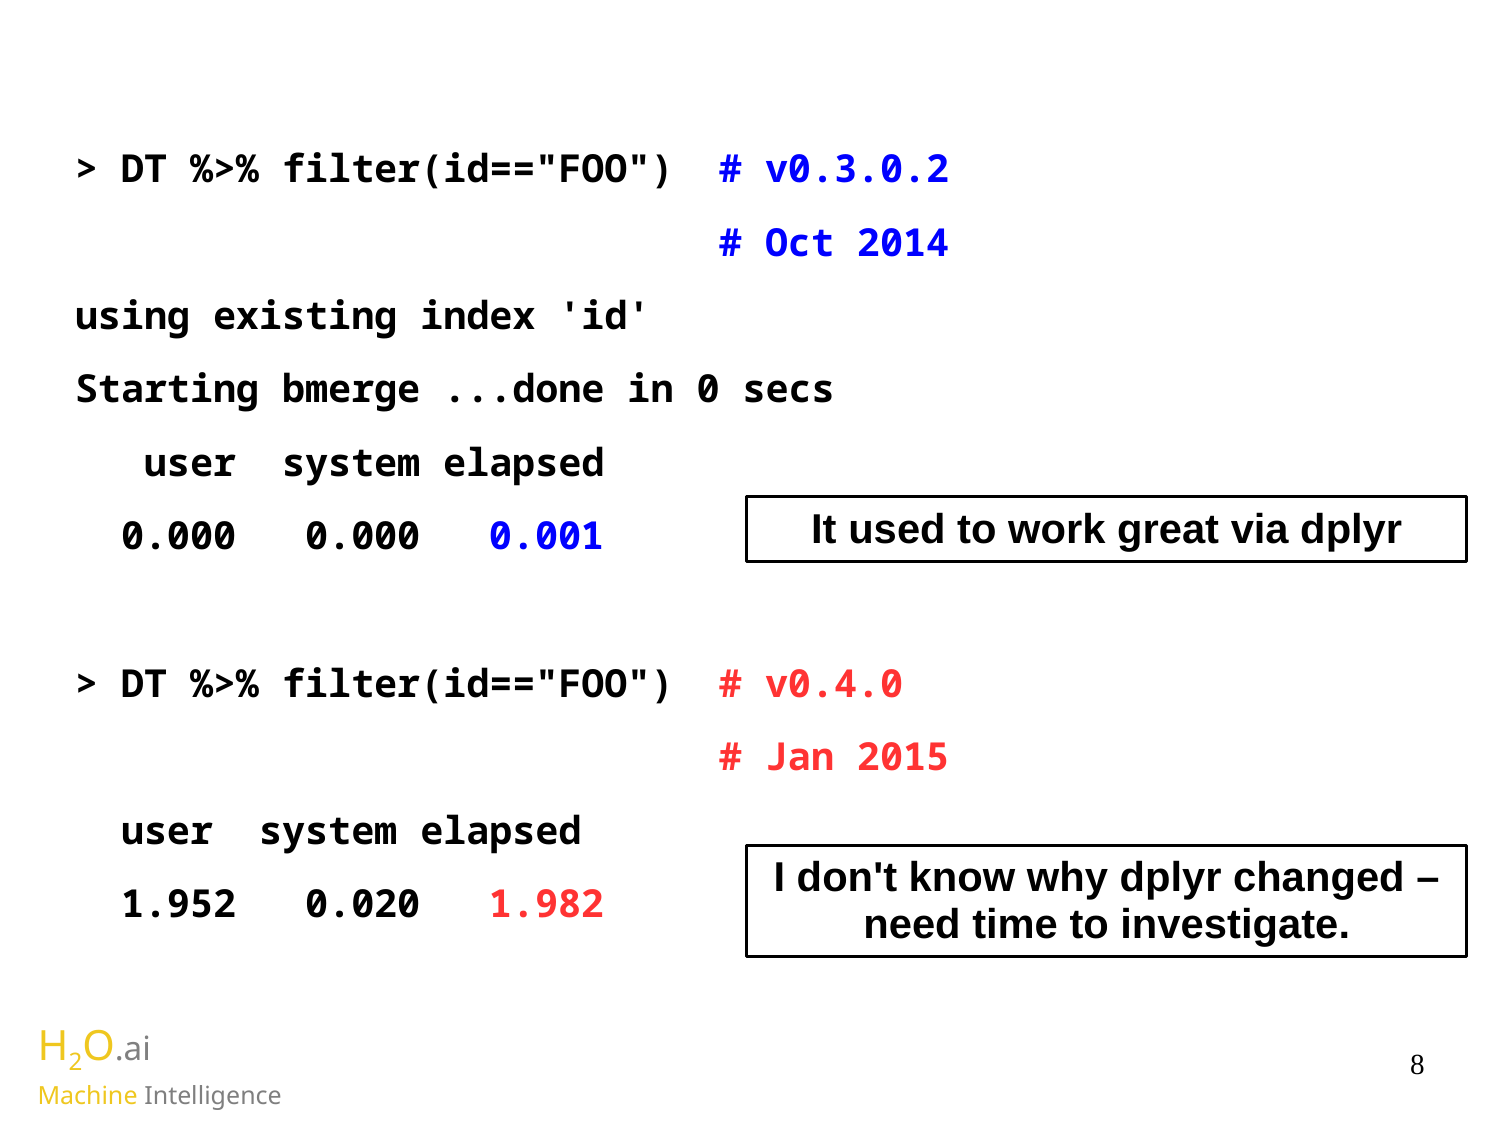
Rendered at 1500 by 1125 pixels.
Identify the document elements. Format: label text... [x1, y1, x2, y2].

text_box It used to work great via dplyr [746, 496, 1467, 562]
text_box I don't know why dplyr changed – need time to investigate. [746, 845, 1467, 957]
list > DT %>% filter(id=="FOO") # v0.3.0.2 # Oct 2014 using existing index 'id' Starting bmerge ...done in 0 secs user system elapsed 0.000 0.000 0.001 > DT %>% filter(id=="FOO") # v0.4.0 # Jan 2015 user system elapsed 1.952 0.020 1.982 [75, 67, 1425, 1006]
